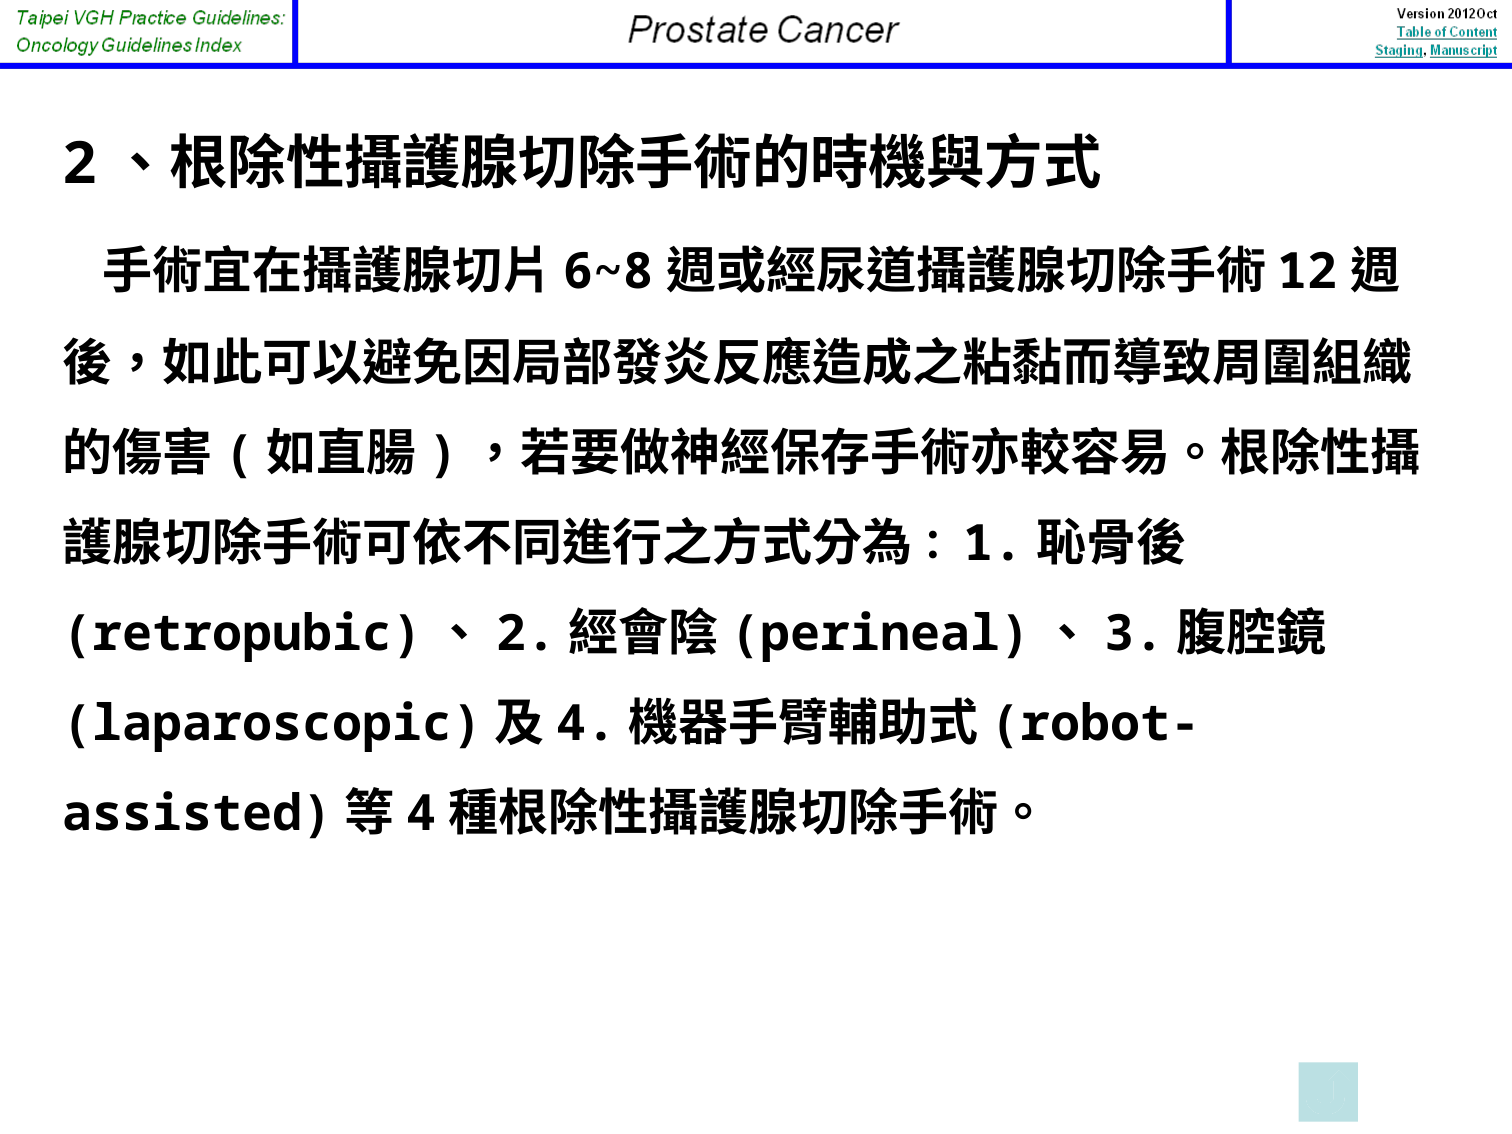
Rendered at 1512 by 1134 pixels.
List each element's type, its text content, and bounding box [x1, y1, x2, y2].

subtitle 2、根除性攝護腺切除手術的時機與方式 手術宜在攝護腺切片6~8週或經尿道攝護腺切除手術12週後，如此可以避免因局部發炎反應造成之粘黏而導致周圍組織的傷害(如直腸)，若要做神經保存手術亦較容易。根除性攝護腺切除手術可依不同進行之方式分為：1.恥骨後(retropubic)、2.經會陰(perineal)、3.腹腔鏡(laparoscopic)及4.機器手臂輔助式(robot-assisted)等4種根除性攝護腺切除手術。 [47, 82, 1477, 792]
